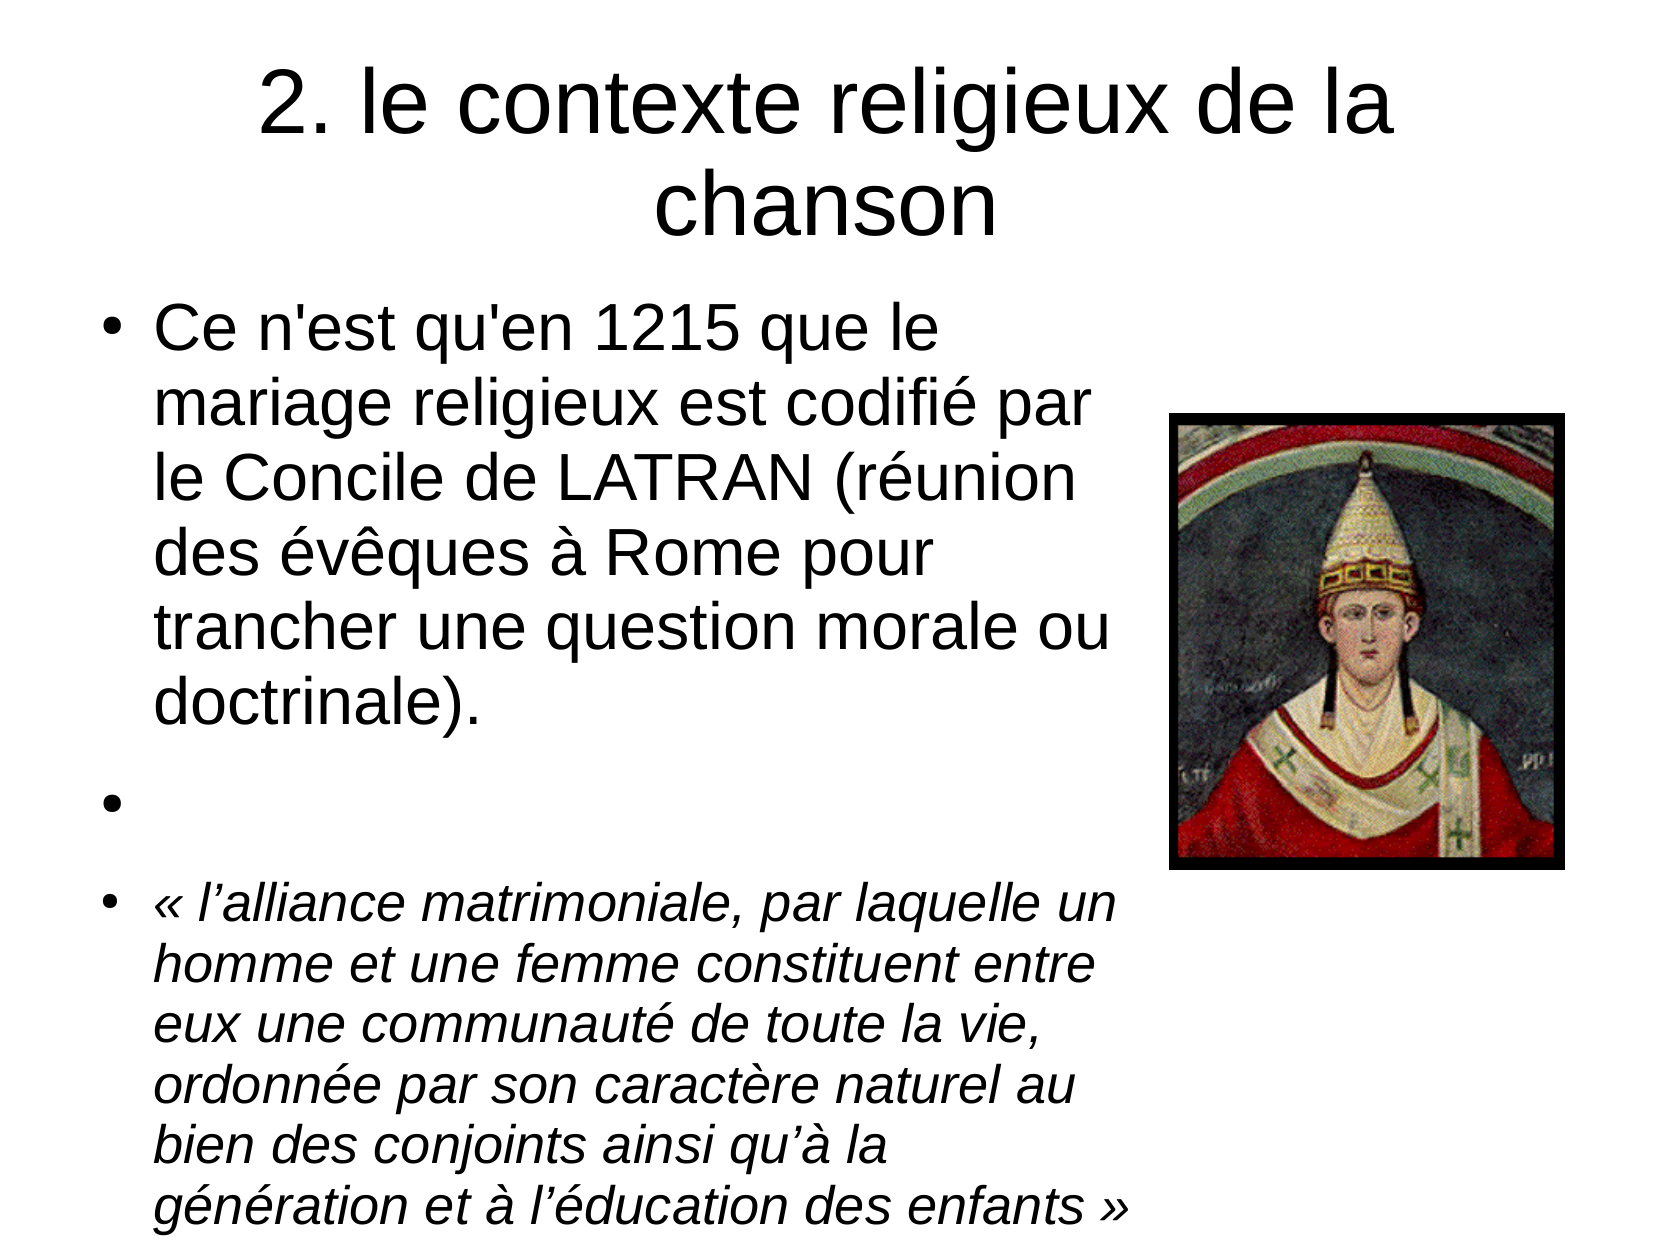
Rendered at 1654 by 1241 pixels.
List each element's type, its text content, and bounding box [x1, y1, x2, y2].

title 2. le contexte religieux de la chanson [82, 49, 1571, 257]
picture [1169, 413, 1565, 870]
list Ce n'est qu'en 1215 que le mariage religieux est codifié par le Concile de LATRAN (réunion des évêques à Rome pour trancher une question morale ou doctrinale). « l’alliance matrimoniale, par laquelle un homme et une femme constituent entre eux une communauté de toute la vie, ordonnée par son caractère naturel au bien des conjoints ainsi qu’à la génération et à l’éducation des enfants » [82, 290, 1152, 1235]
